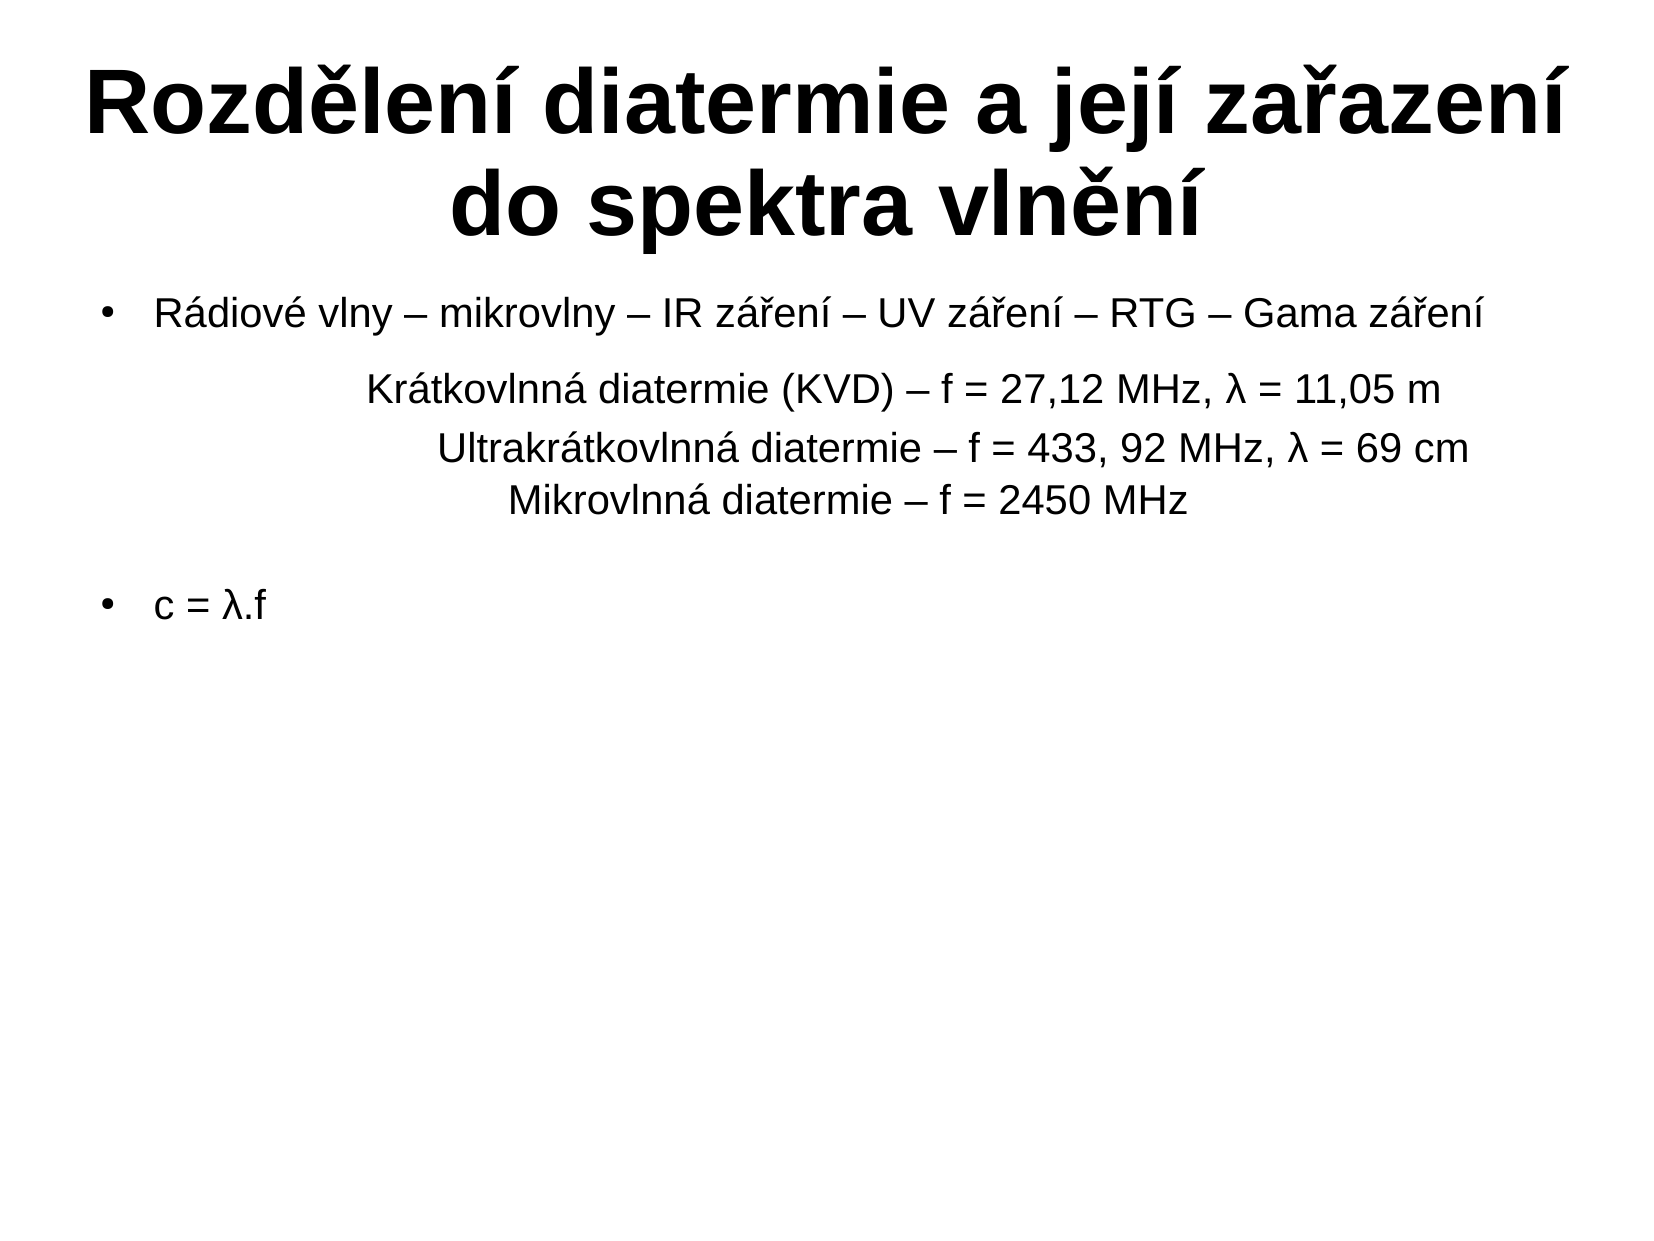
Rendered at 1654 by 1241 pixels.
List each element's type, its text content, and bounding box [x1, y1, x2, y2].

list Rádiové vlny – mikrovlny – IR záření – UV záření – RTG – Gama záření Krátkovlnná diatermie (KVD) – f = 27,12 MHz, λ = 11,05 m Ultrakrátkovlnná diatermie – f = 433, 92 MHz, λ = 69 cm Mikrovlnná diatermie – f = 2450 MHz c = λ.f [82, 290, 1571, 1109]
title Rozdělení diatermie a její zařazení do spektra vlnění [82, 49, 1571, 257]
